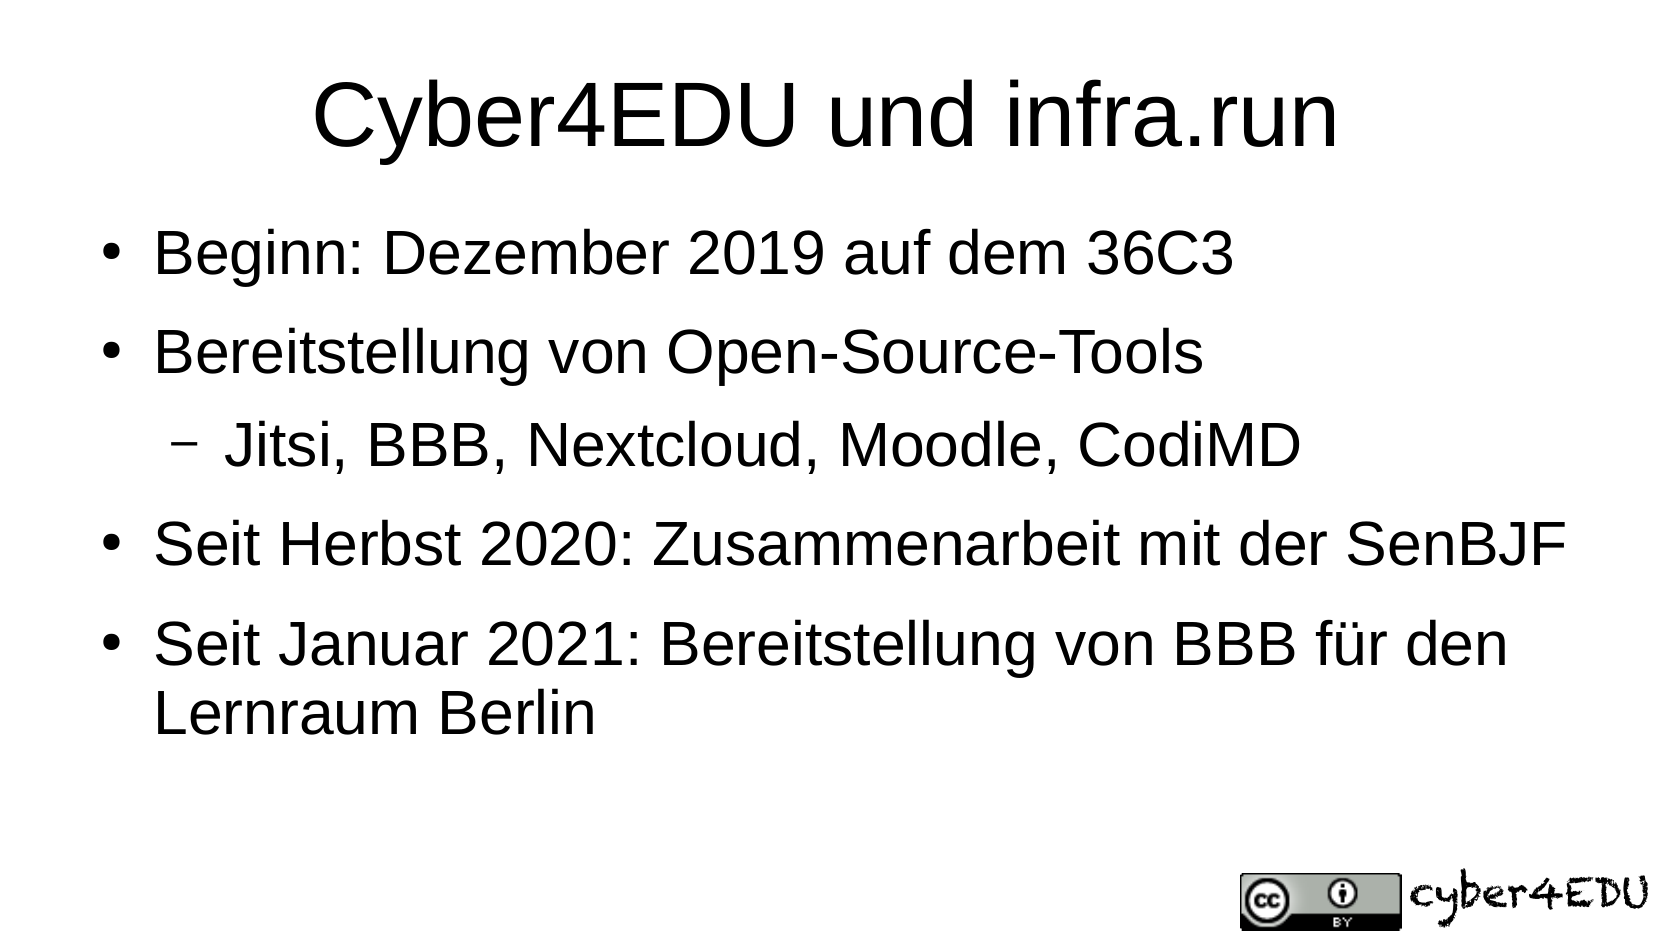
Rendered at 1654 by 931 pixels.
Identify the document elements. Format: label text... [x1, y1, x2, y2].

picture [1240, 873, 1402, 931]
list Beginn: Dezember 2019 auf dem 36C3 Bereitstellung von Open-Source-Tools Jitsi, BBB, Nextcloud, Moodle, CodiMD Seit Herbst 2020: Zusammenarbeit mit der SenBJF Seit Januar 2021: Bereitstellung von BBB für den Lernraum Berlin [82, 217, 1571, 758]
title Cyber4EDU und infra.run [82, 37, 1571, 193]
picture [1410, 868, 1648, 928]
